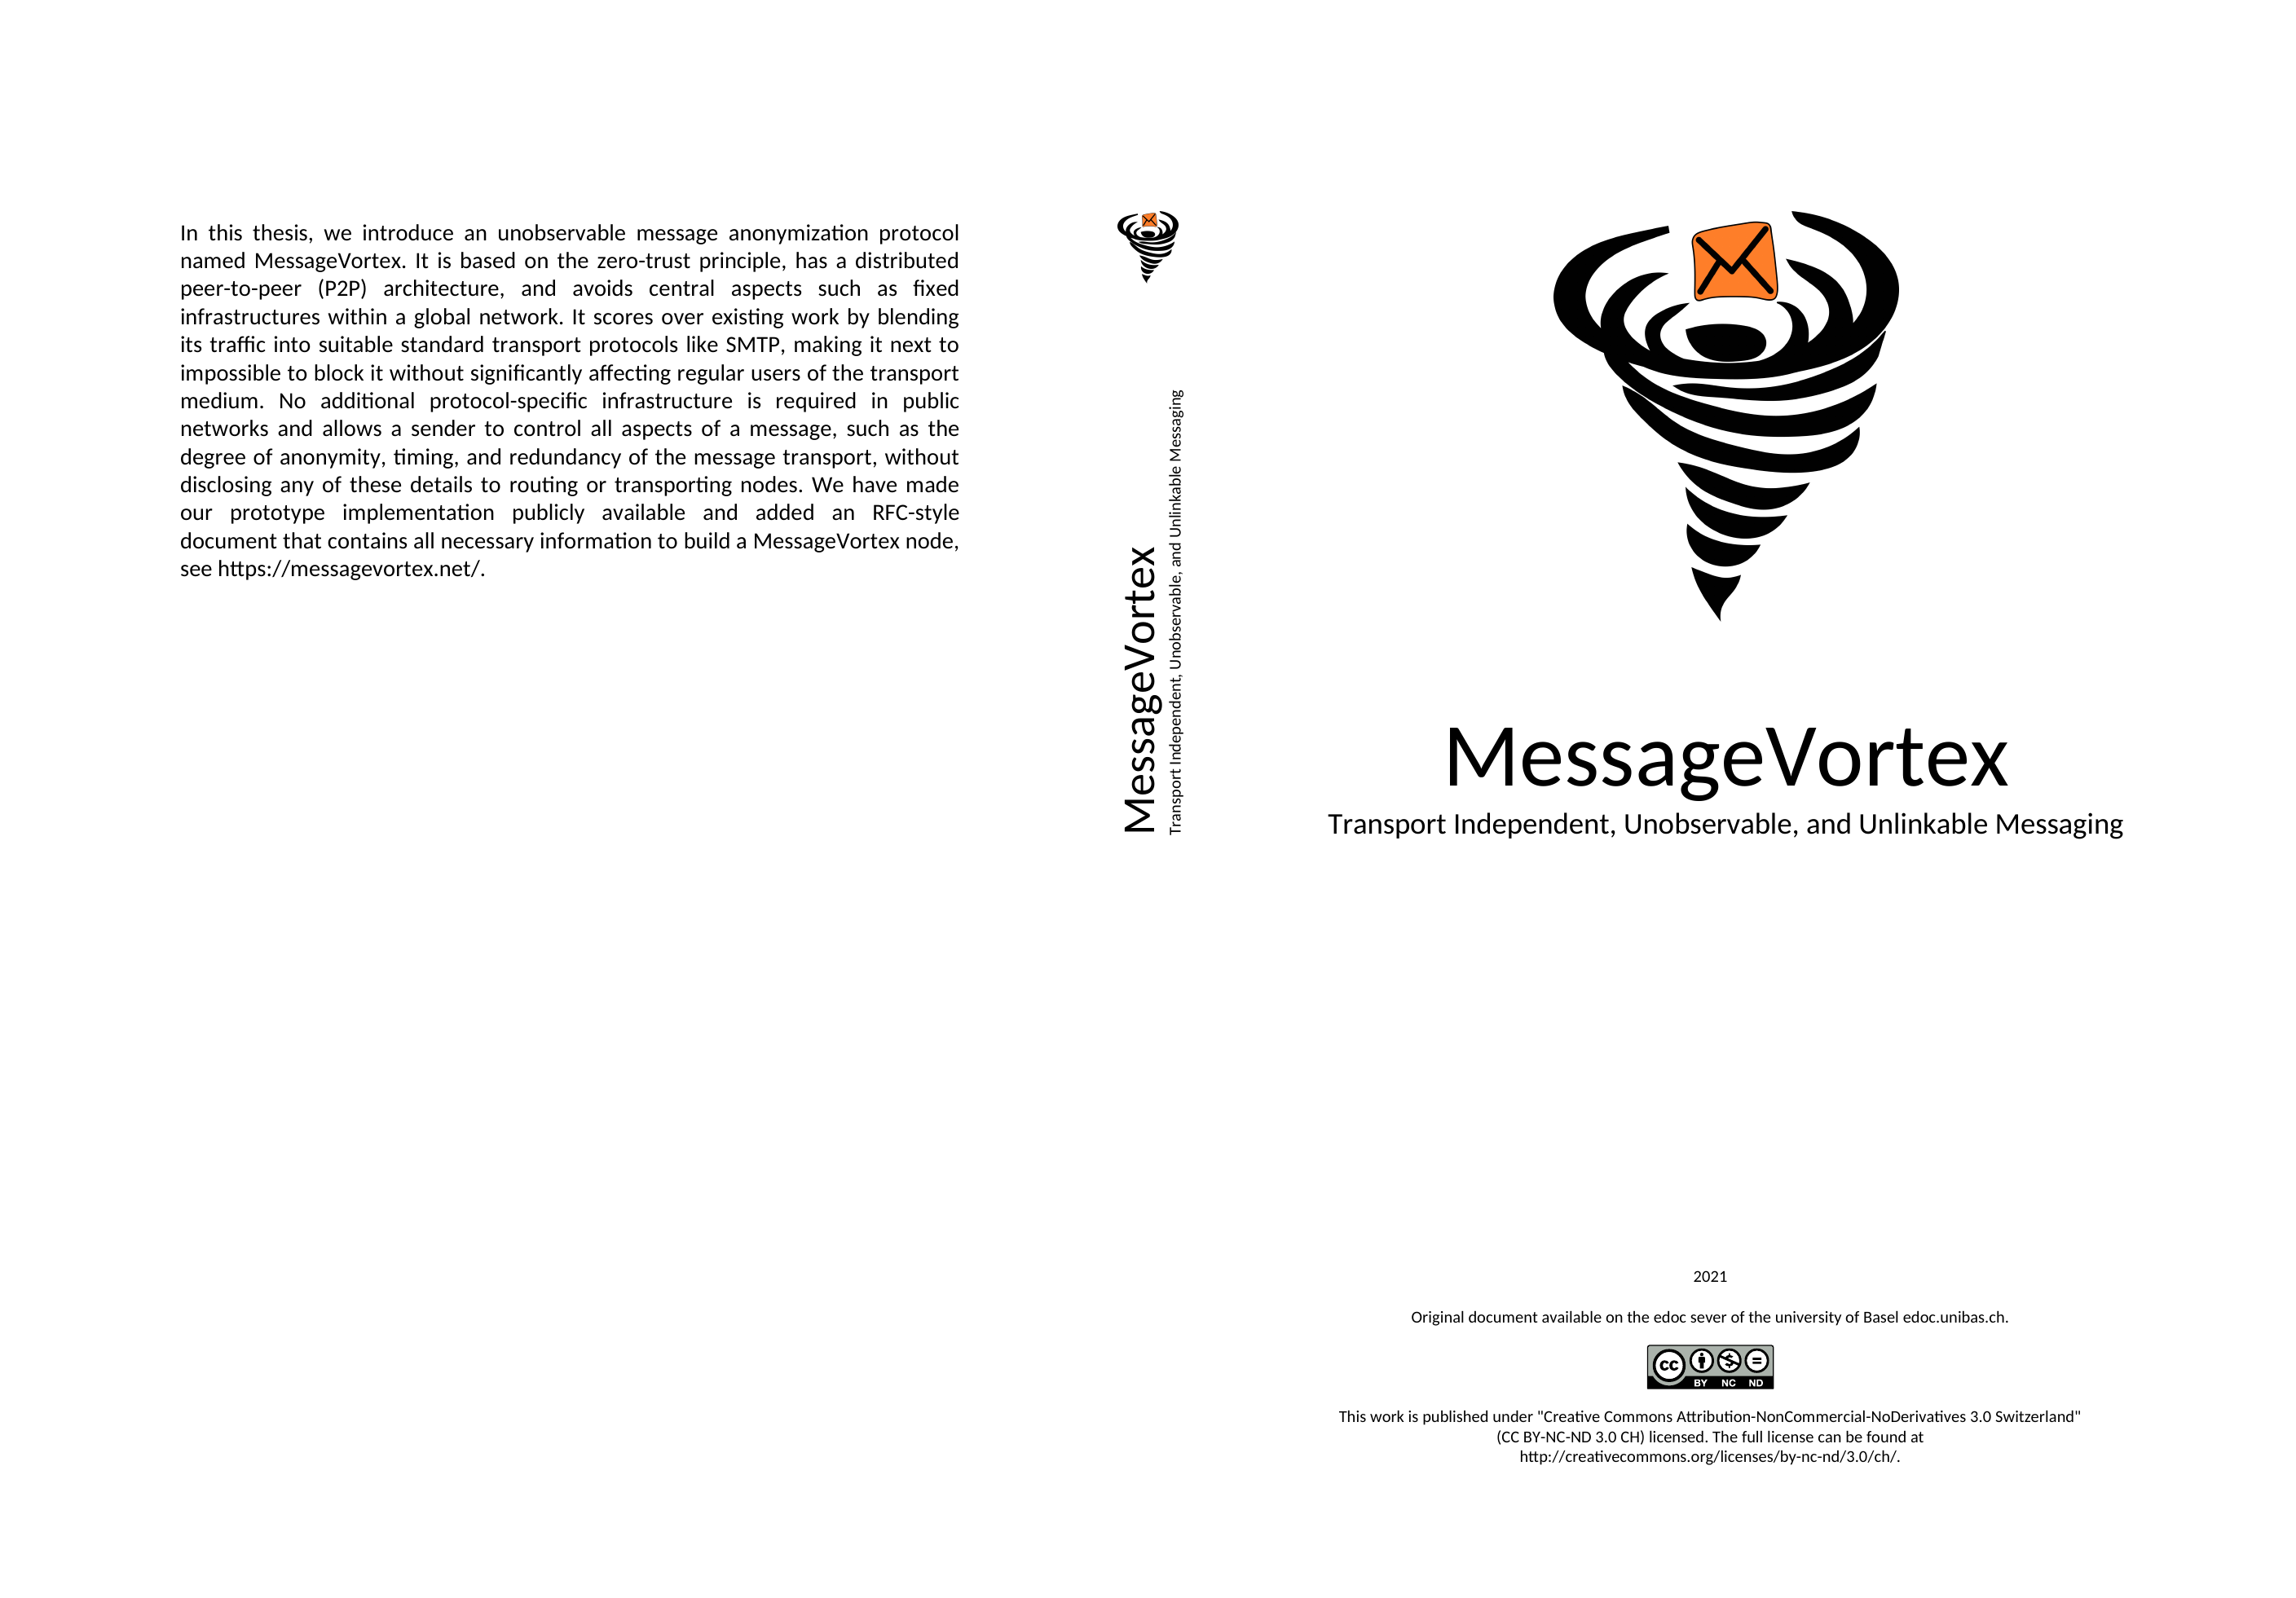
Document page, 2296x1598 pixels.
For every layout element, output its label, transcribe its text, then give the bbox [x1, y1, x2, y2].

picture [1553, 211, 1899, 622]
text_box 2021 Original document available on the edoc sever of the university of Basel edoc.unibas.ch. This work is published under "Creative Commons Attribution-NonCommercial-NoDerivatives 3.0 Switzerland" (CC BY-NC-ND 3.0 CH) licensed. The full license can be found at http://creativecommons.org/licenses/by-nc-nd/3.0/ch/. [1201, 1260, 2219, 1475]
picture [1117, 211, 1179, 284]
text_box MessageVortex Transport Independent, Unobservable, and Unlinkable Messaging [1217, 689, 2235, 847]
picture [1646, 1345, 1774, 1389]
text_box MessageVortex Transport Independent, Unobservable, and Unlinkable Messaging [1103, 301, 1193, 847]
text_box In this thesis, we introduce an unobservable message anonymization protocol named MessageVortex. It is based on the zero-trust principle, has a distributed peer-to-peer (P2P) architecture, and avoids central aspects such as fixed infrastructures within a global network. It scores over existing work by blending its traffic into suitable standard transport protocols like SMTP, making it next to impossible to block it without significantly affecting regular users of the transport medium. No additional protocol-specific infrastructure is required in public networks and allows a sender to control all aspects of a message, such as the degree of anonymity, timing, and redundancy of the message transport, without disclosing any of these details to routing or transporting nodes. We have made our prototype implementation publicly available and added an RFC-style document that contains all necessary information to build a MessageVortex node, see https://messagevortex.net/. [132, 211, 1009, 592]
